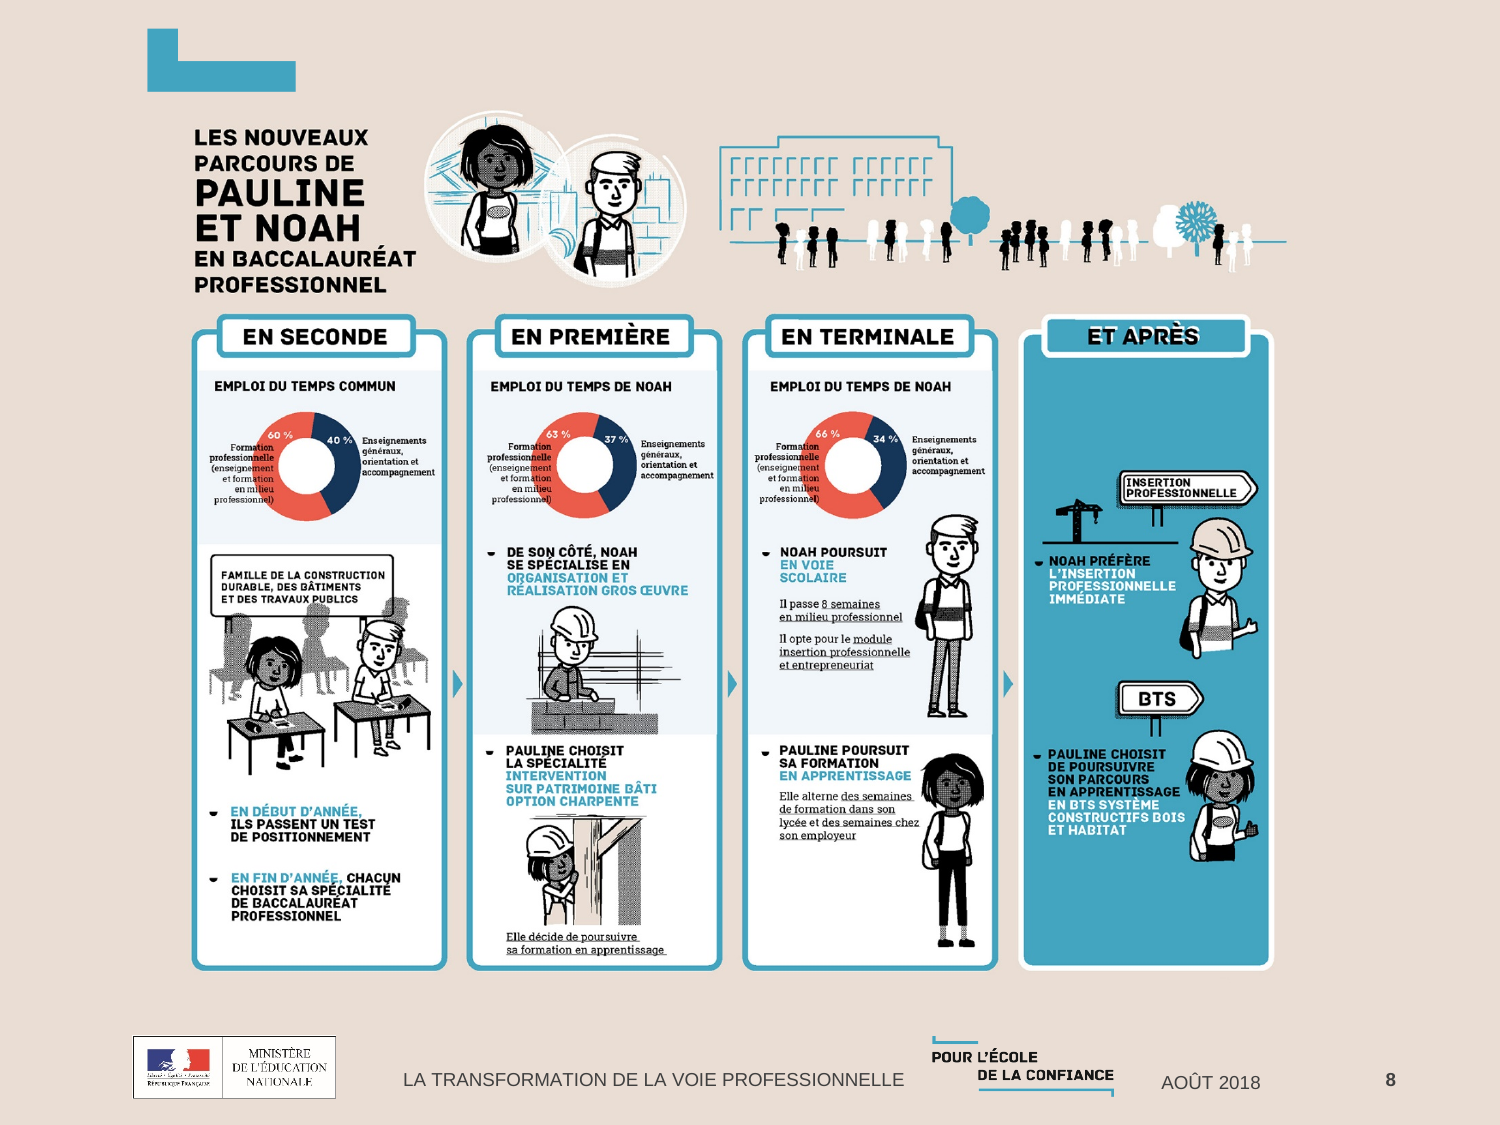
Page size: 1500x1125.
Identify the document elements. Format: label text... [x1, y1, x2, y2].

text_box <numéro> [1337, 1048, 1412, 1109]
picture [146, 106, 1314, 983]
picture [147, 28, 296, 92]
picture [932, 1036, 1114, 1097]
picture [132, 1035, 336, 1099]
